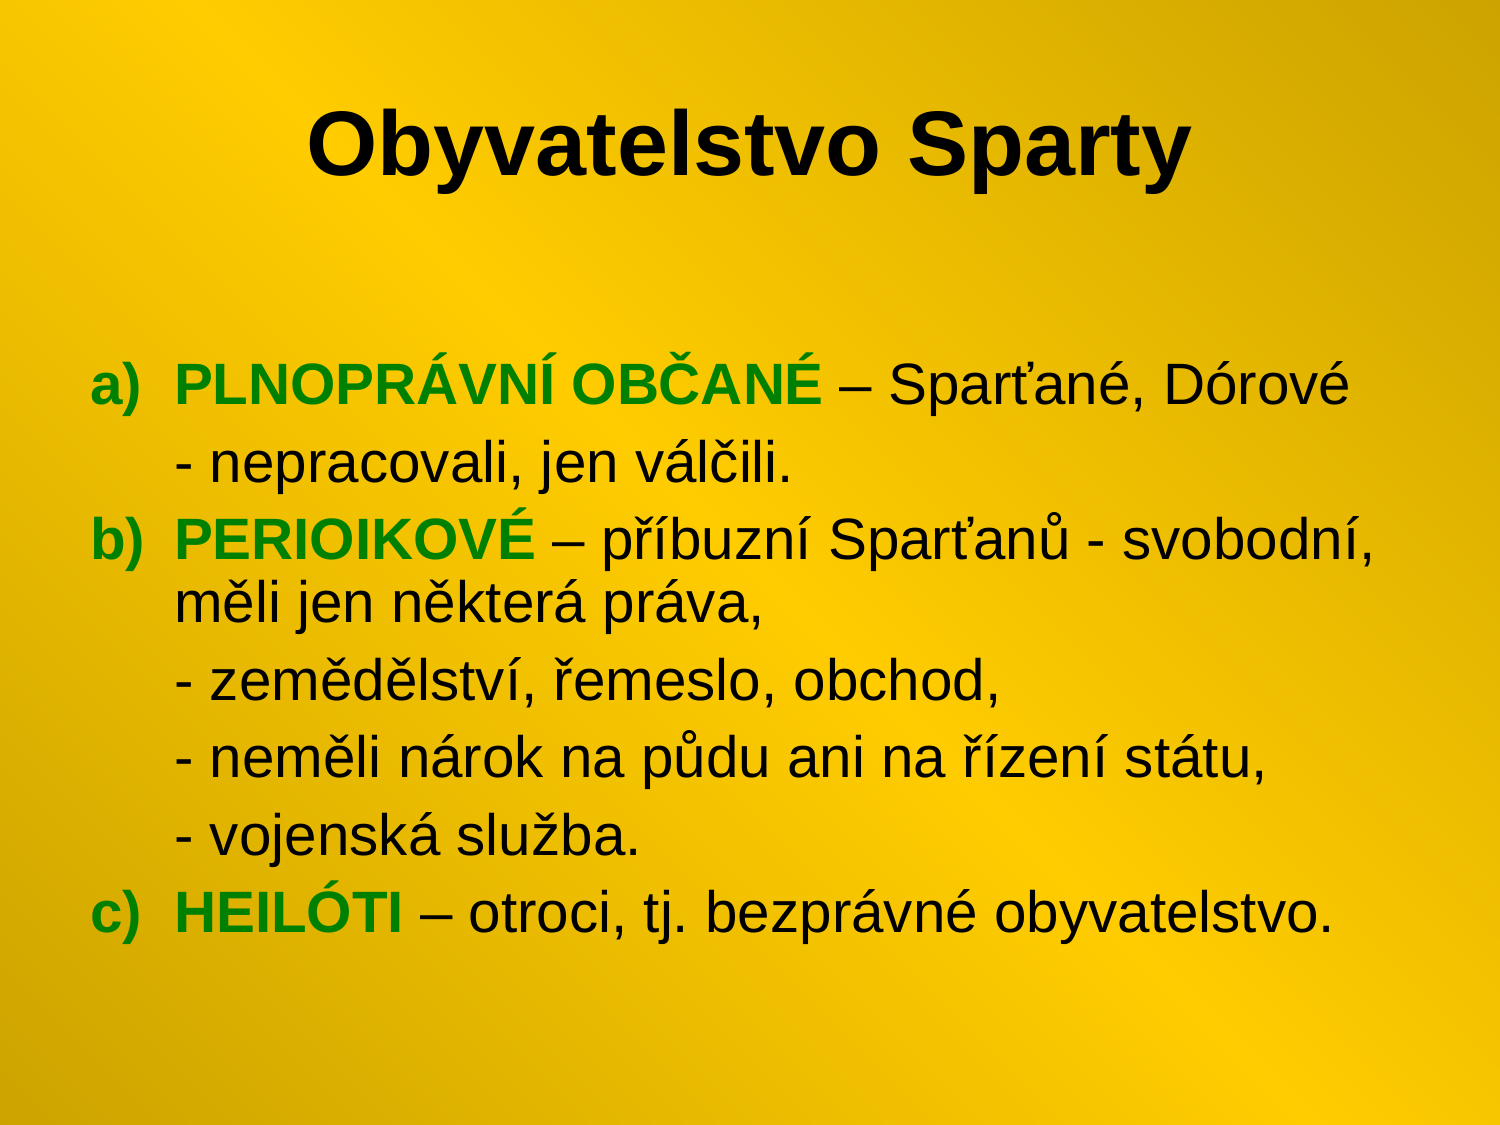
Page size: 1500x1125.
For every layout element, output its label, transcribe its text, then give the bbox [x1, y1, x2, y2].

title Obyvatelstvo Sparty [75, 45, 1426, 233]
list PLNOPRÁVNÍ OBČANÉ – Sparťané, Dórové - nepracovali, jen válčili. PERIOIKOVÉ – příbuzní Sparťanů - svobodní, měli jen některá práva, - zemědělství, řemeslo, obchod, - neměli nárok na půdu ani na řízení státu, - vojenská služba. HEILÓTI – otroci, tj. bezprávné obyvatelstvo. [75, 262, 1426, 1006]
